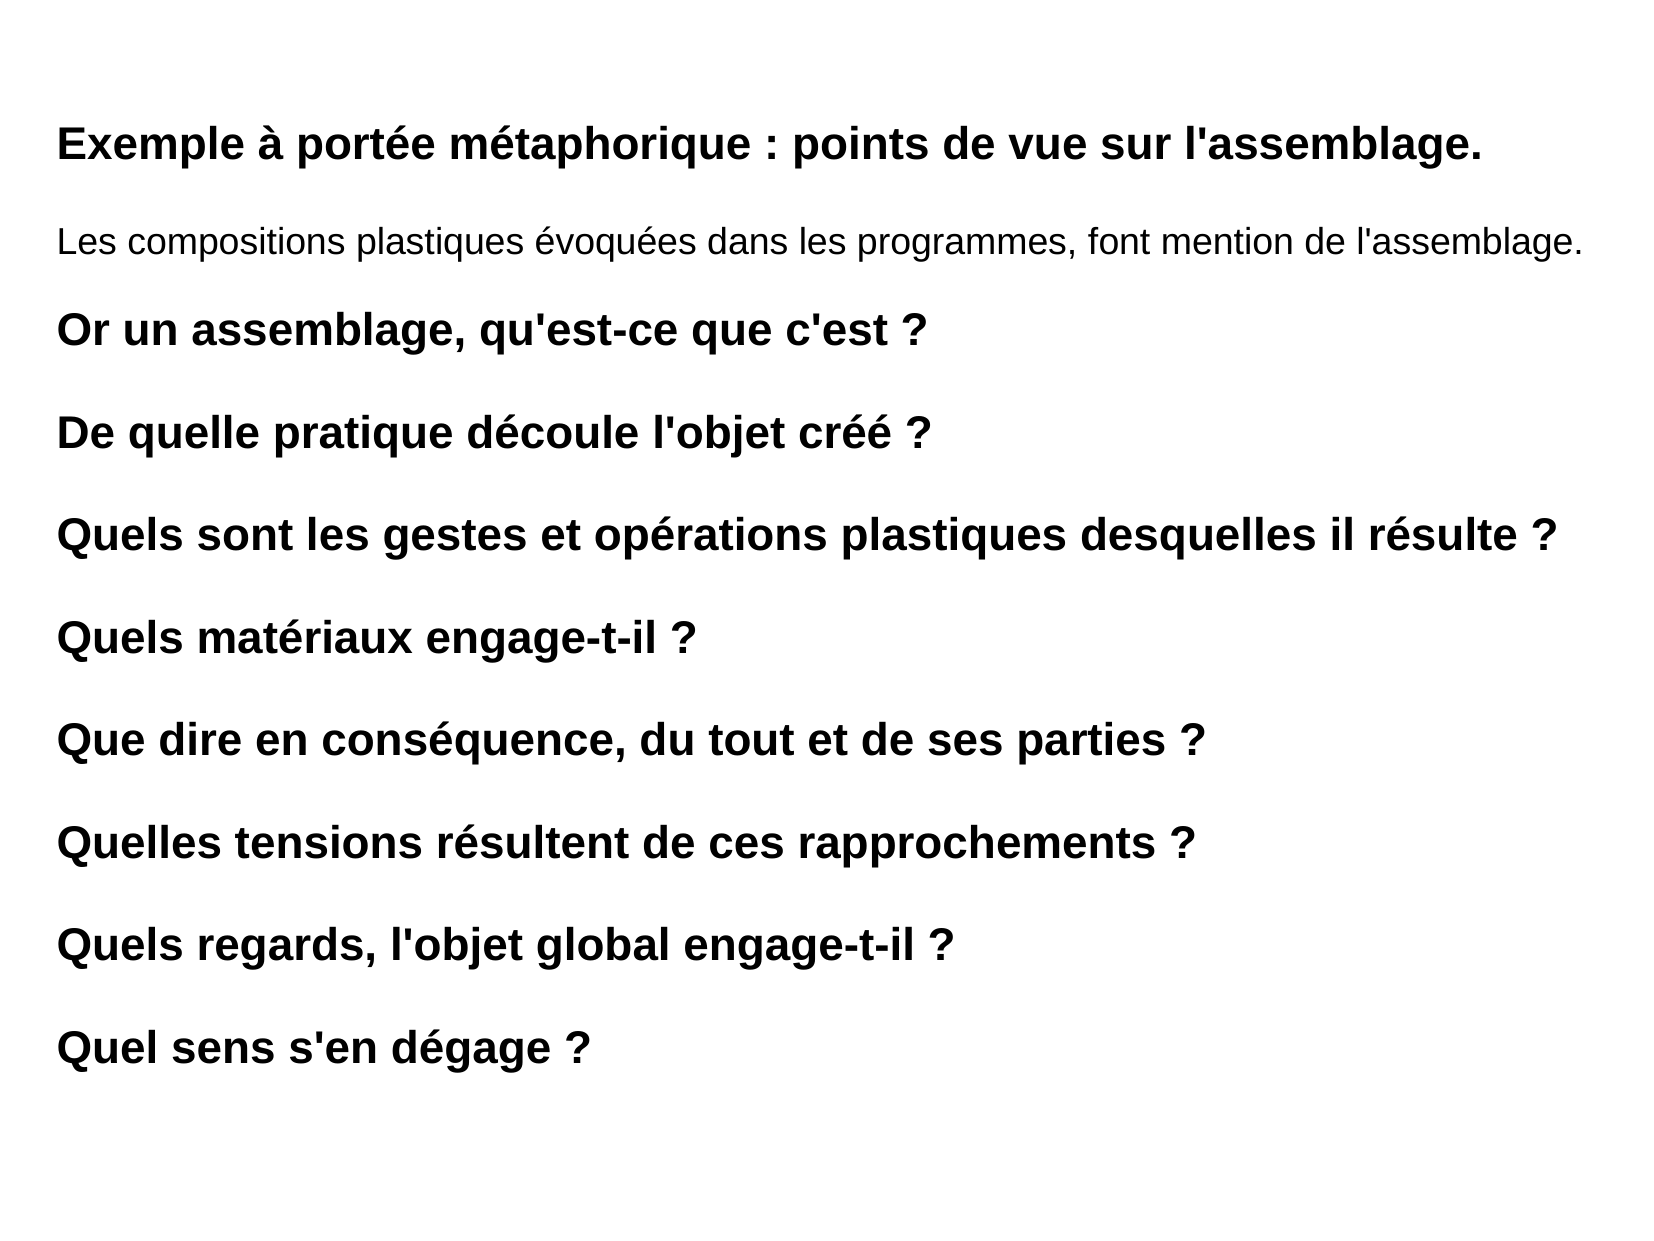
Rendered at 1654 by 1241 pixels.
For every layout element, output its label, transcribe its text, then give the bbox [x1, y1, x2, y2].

text_box Exemple à portée métaphorique : points de vue sur l'assemblage. Les compositions plastiques évoquées dans les programmes, font mention de l'assemblage. Or un assemblage, qu'est-ce que c'est ? De quelle pratique découle l'objet créé ? Quels sont les gestes et opérations plastiques desquelles il résulte ? Quels matériaux engage-t-il ? Que dire en conséquence, du tout et de ses parties ? Quelles tensions résultent de ces rapprochements ? Quels regards, l'objet global engage-t-il ? Quel sens s'en dégage ? [41, 59, 1610, 1100]
